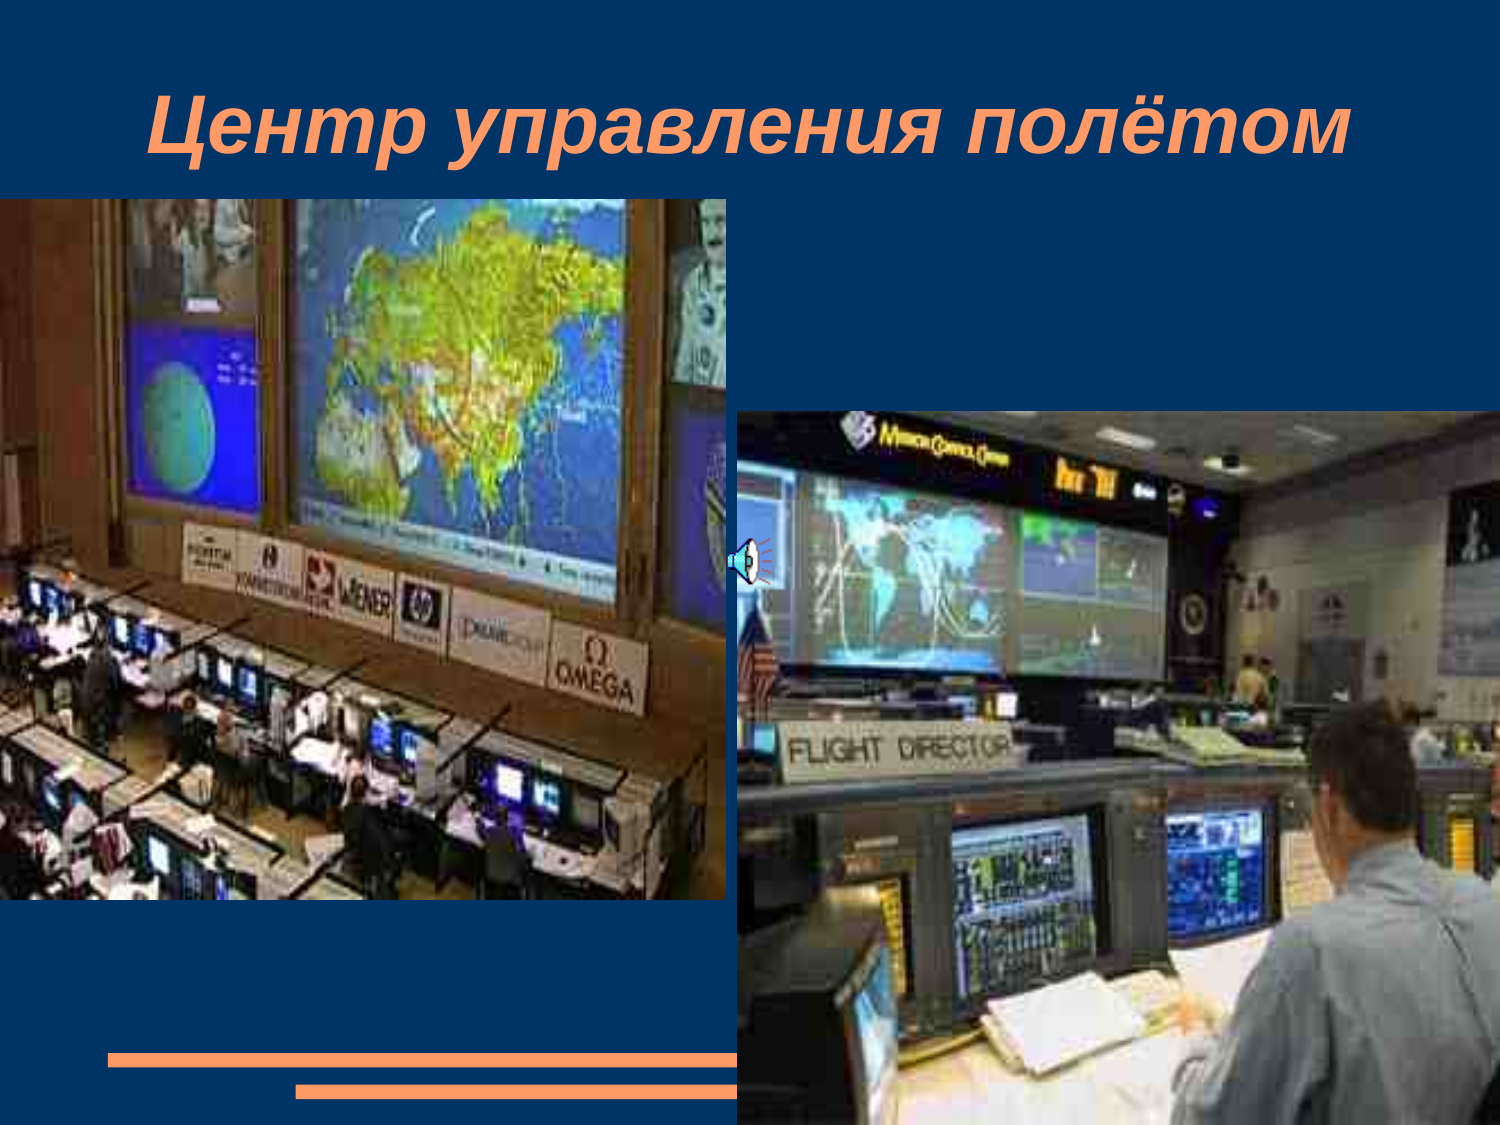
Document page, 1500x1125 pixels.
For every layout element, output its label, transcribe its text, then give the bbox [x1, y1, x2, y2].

title Центр управления полётом [75, 62, 1426, 189]
picture [0, 199, 1500, 1125]
